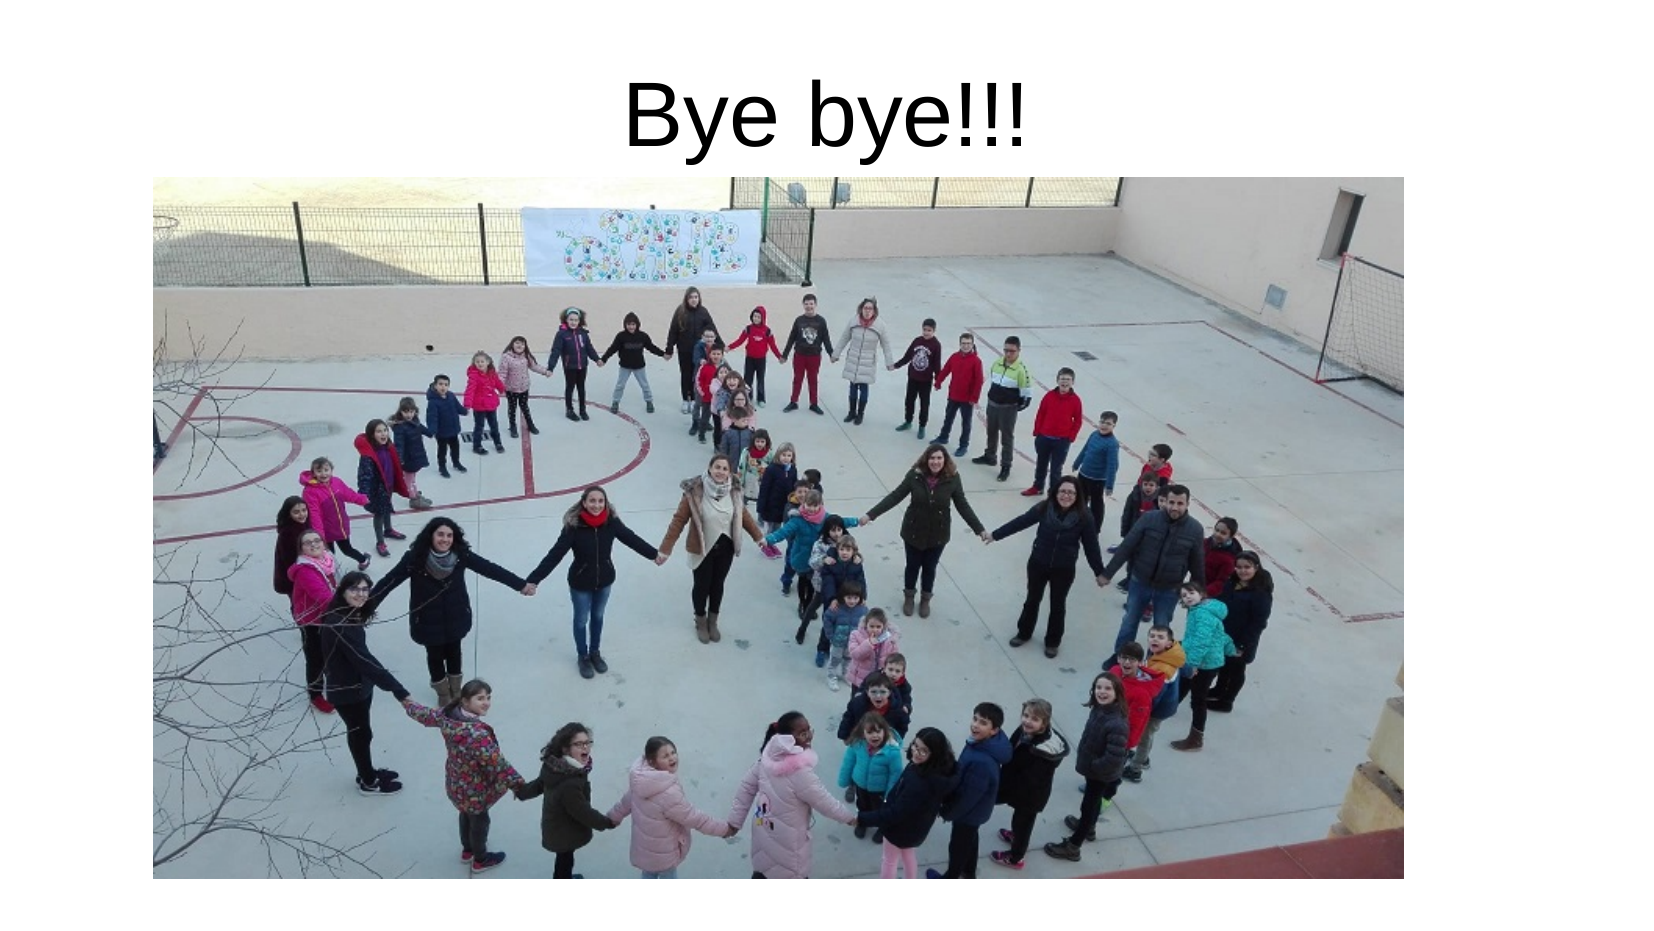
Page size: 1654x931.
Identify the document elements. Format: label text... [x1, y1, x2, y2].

picture [153, 177, 1404, 879]
title Bye bye!!! [82, 37, 1571, 193]
